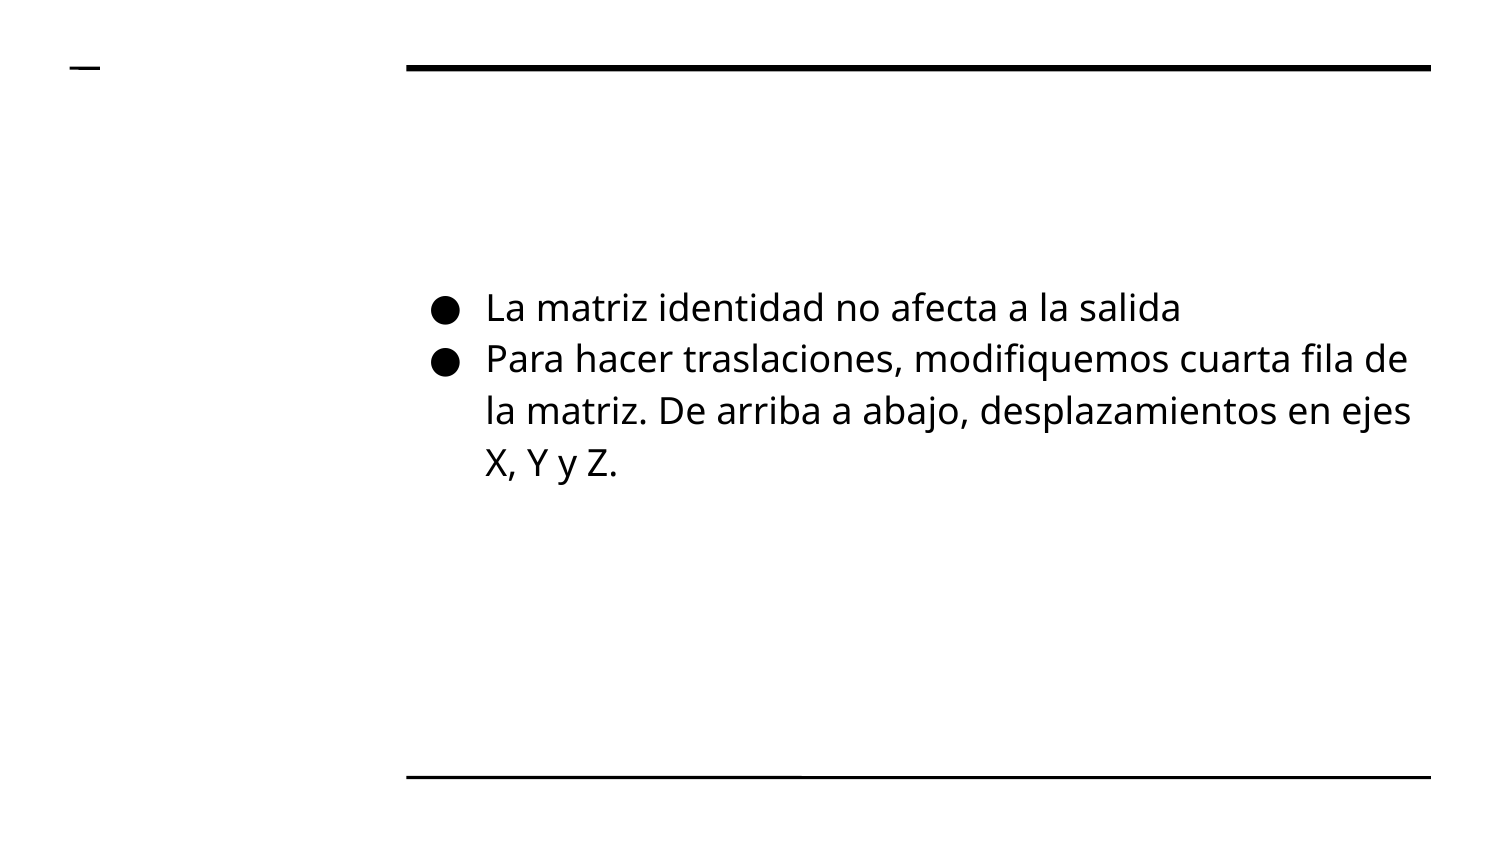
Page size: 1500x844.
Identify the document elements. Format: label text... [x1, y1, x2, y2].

list La matriz identidad no afecta a la salida Para hacer traslaciones, modifiquemos cuarta fila de la matriz. De arriba a abajo, desplazamientos en ejes X, Y y Z. [395, 261, 1433, 755]
